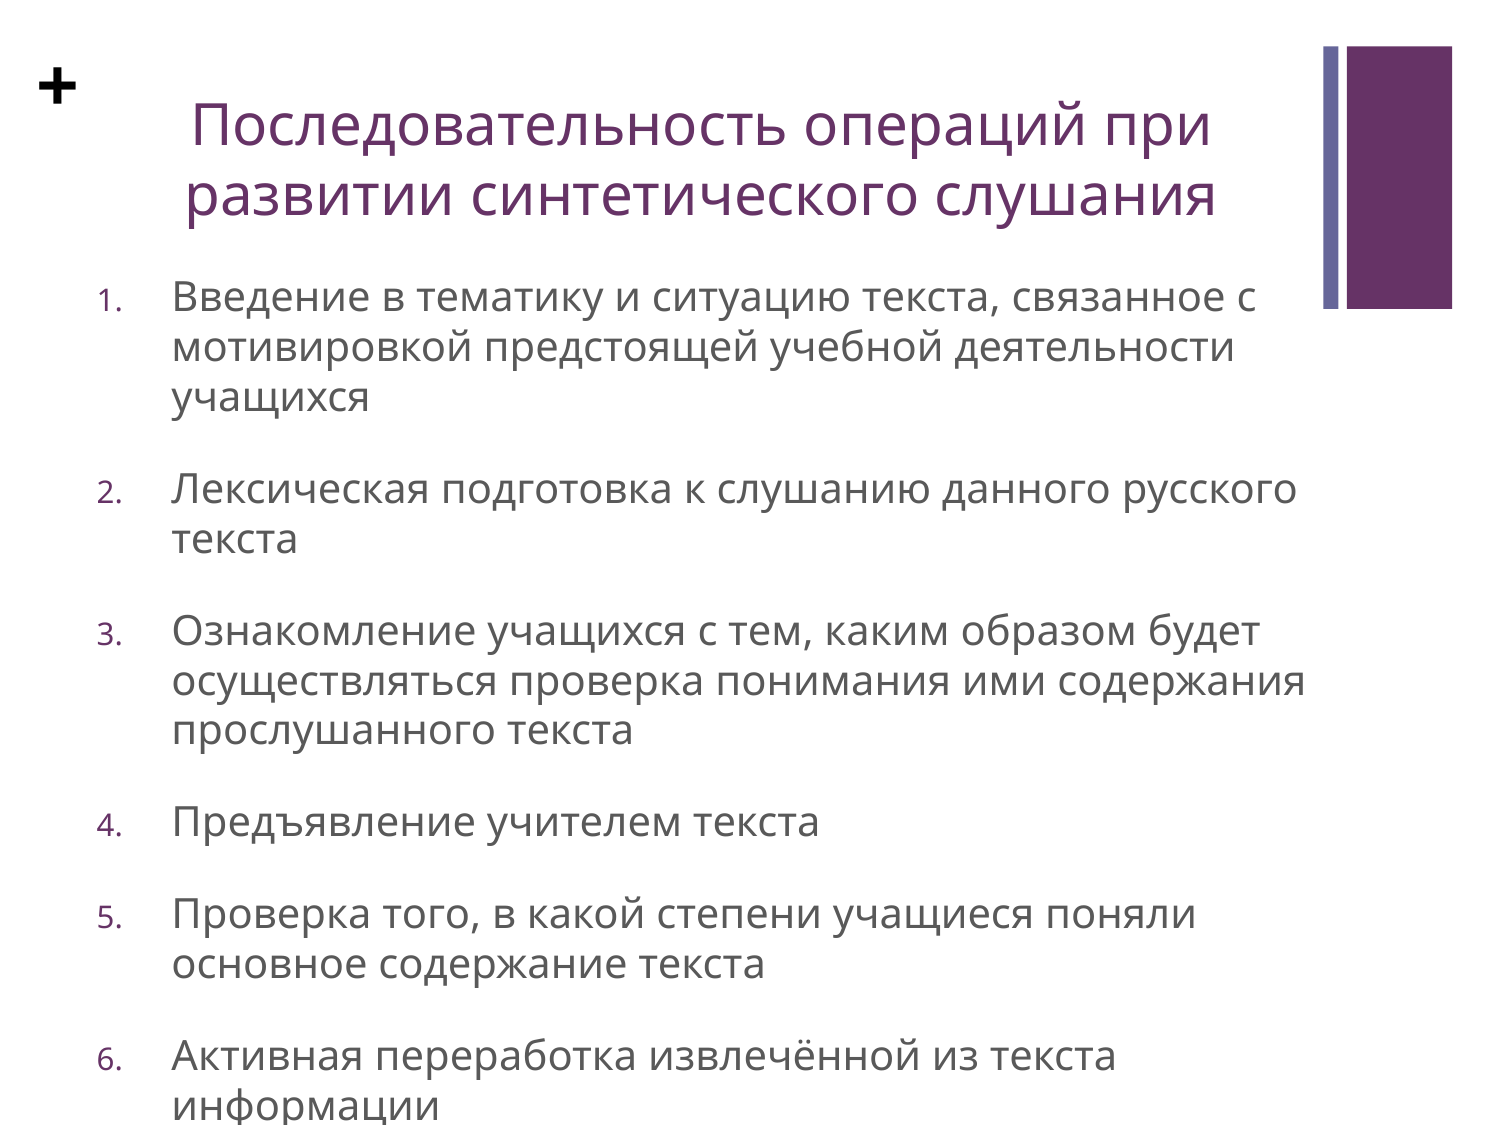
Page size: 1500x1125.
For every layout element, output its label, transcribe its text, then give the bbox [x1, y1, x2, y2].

list Введение в тематику и ситуацию текста, связанное с мотивировкой предстоящей учебной деятельности учащихся Лексическая подготовка к слушанию данного русского текста Ознакомление учащихся с тем, каким образом будет осуществляться проверка понимания ими содержания прослушанного текста Предъявление учителем текста Проверка того, в какой степени учащиеся поняли основное содержание текста Активная переработка извлечённой из текста информации [81, 262, 1322, 1005]
title Последовательность операций при развитии синтетического слушания [81, 79, 1322, 262]
